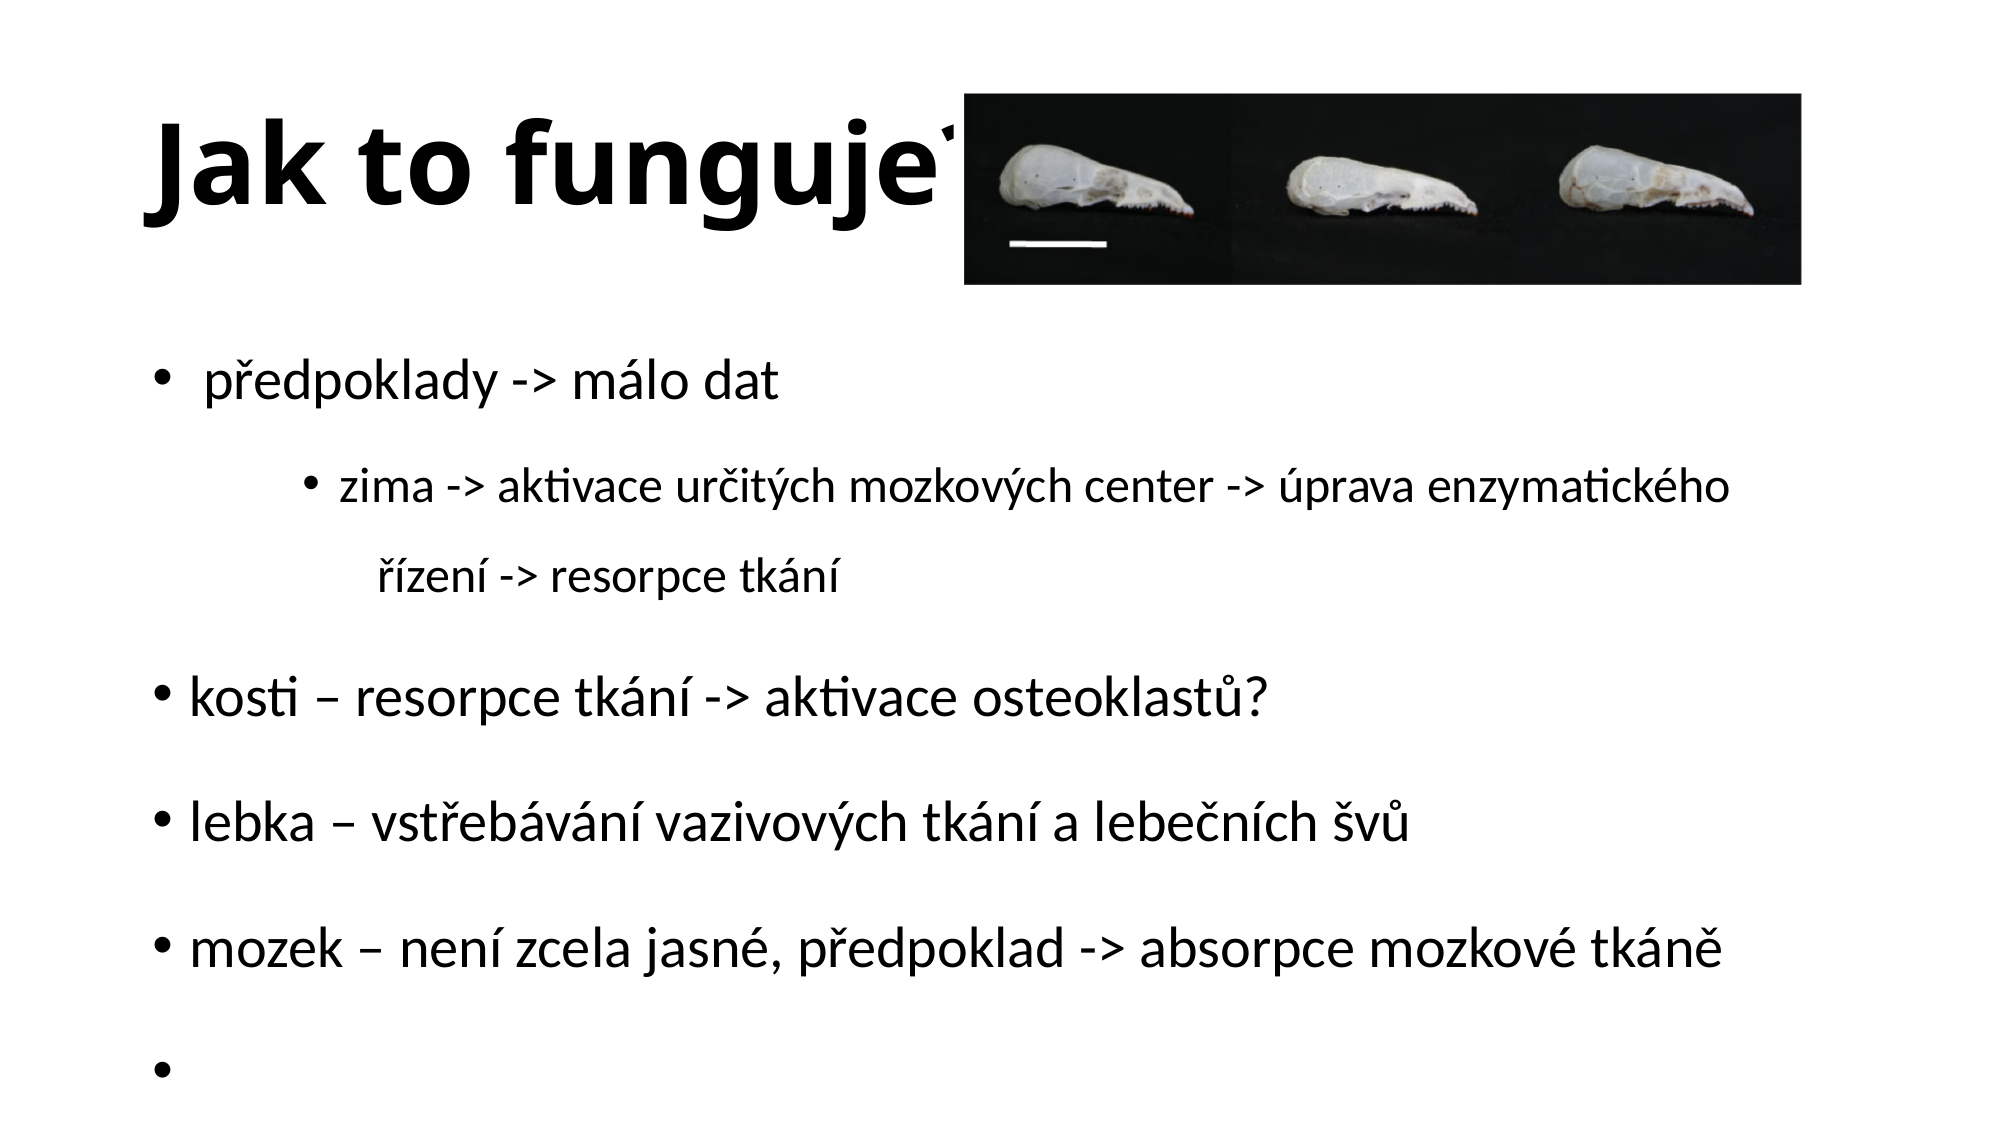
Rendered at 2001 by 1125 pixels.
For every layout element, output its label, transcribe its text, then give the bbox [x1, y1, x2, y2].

picture [953, 82, 1809, 289]
list předpoklady -> málo dat zima -> aktivace určitých mozkových center -> úprava enzymatického řízení -> resorpce tkání kosti – resorpce tkání -> aktivace osteoklastů? lebka – vstřebávání vazivových tkání a lebečních švů mozek – není zcela jasné, předpoklad -> absorpce mozkové tkáně [137, 299, 1863, 1014]
title Jak to funguje? [137, 59, 1863, 278]
